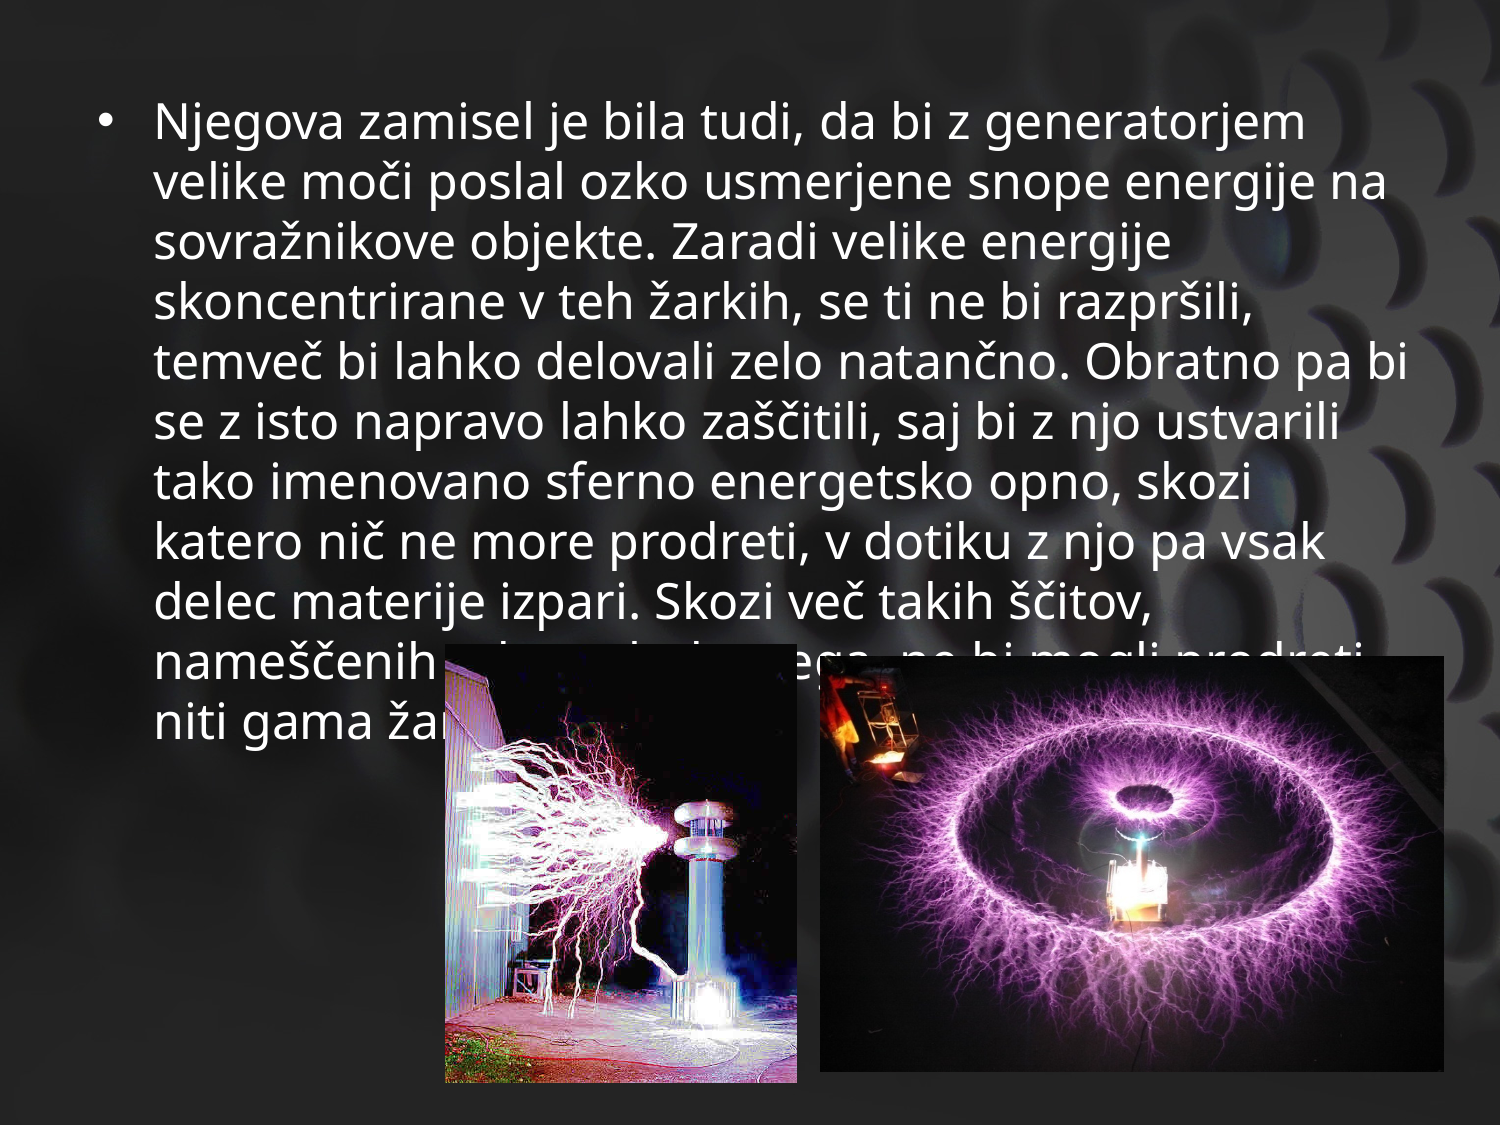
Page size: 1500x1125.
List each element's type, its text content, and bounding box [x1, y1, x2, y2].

list Njegova zamisel je bila tudi, da bi z generatorjem velike moči poslal ozko usmerjene snope energije na sovražnikove objekte. Zaradi velike energije skoncentrirane v teh žarkih, se ti ne bi razpršili, temveč bi lahko delovali zelo natančno. Obratno pa bi se z isto napravo lahko zaščitili, saj bi z njo ustvarili tako imenovano sferno energetsko opno, skozi katero nič ne more prodreti, v dotiku z njo pa vsak delec materije izpari. Skozi več takih ščitov, nameščenih eden vrh drugega, ne bi mogli prodreti niti gama žarki. [82, 82, 1432, 1005]
picture [0, 0, 1500, 1125]
